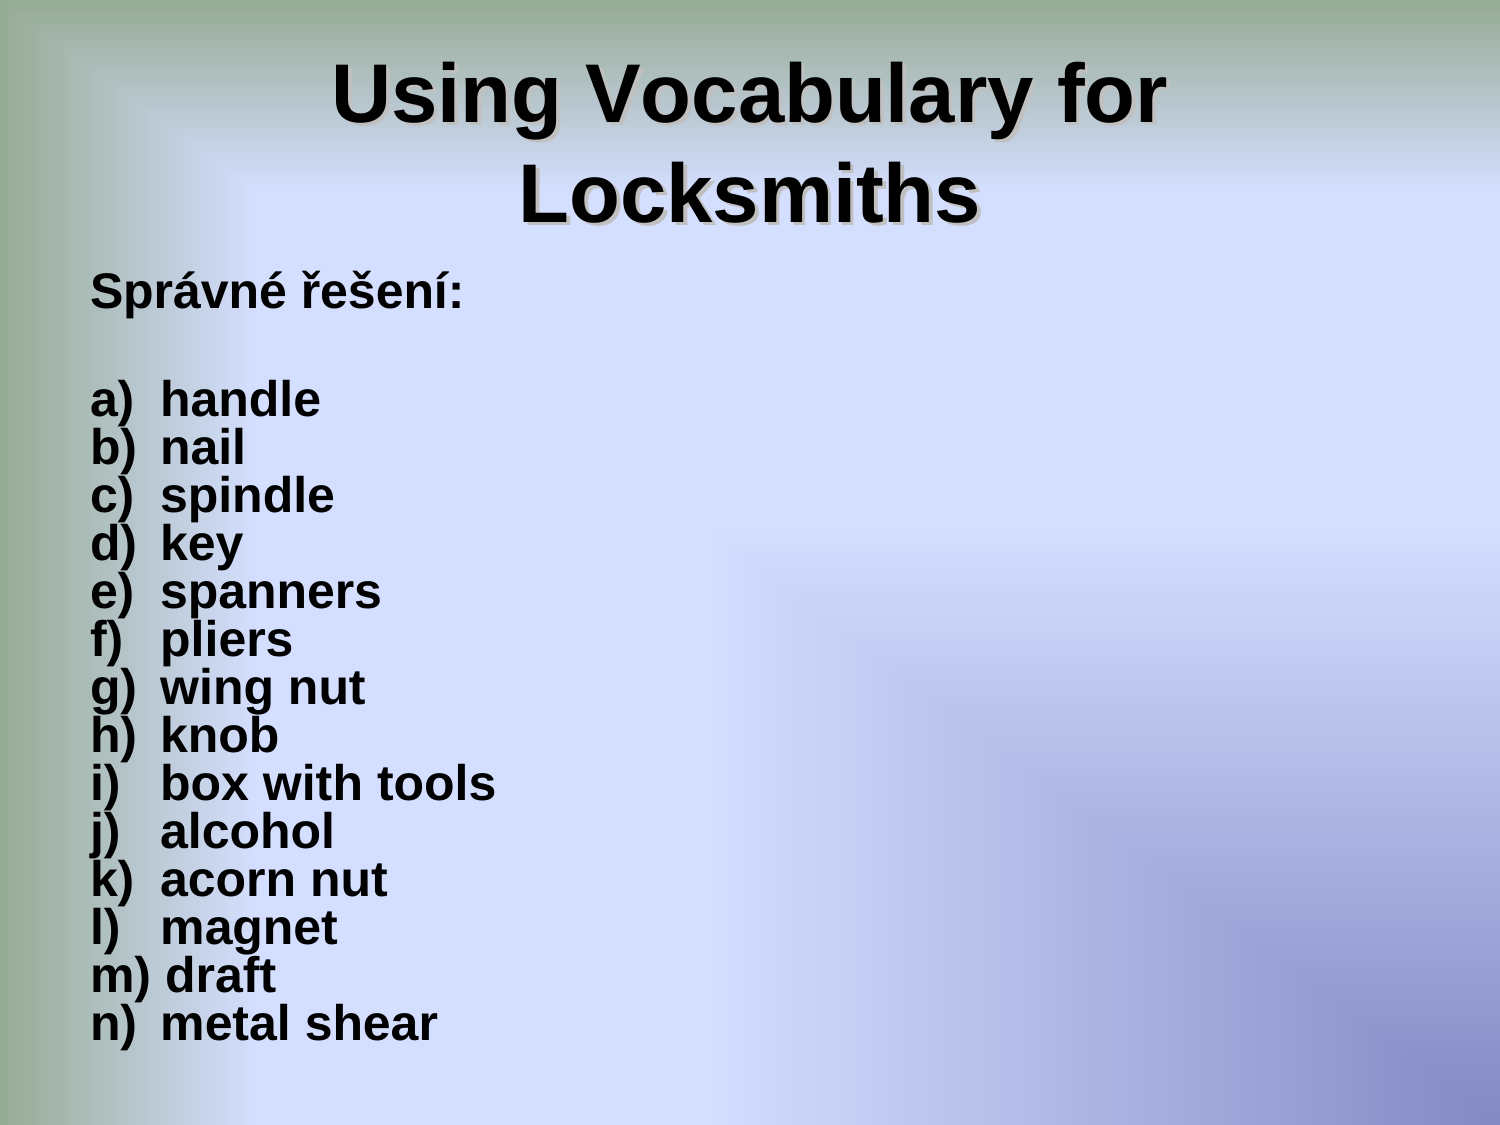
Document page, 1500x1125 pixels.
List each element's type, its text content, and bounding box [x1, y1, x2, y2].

list Správné řešení: handle nail spindle key spanners pliers wing nut knob box with tools alcohol acorn nut magnet draft metal shear [75, 262, 1426, 1125]
picture [0, 0, 1500, 1125]
title Using Vocabulary for Locksmiths [75, 31, 1426, 247]
